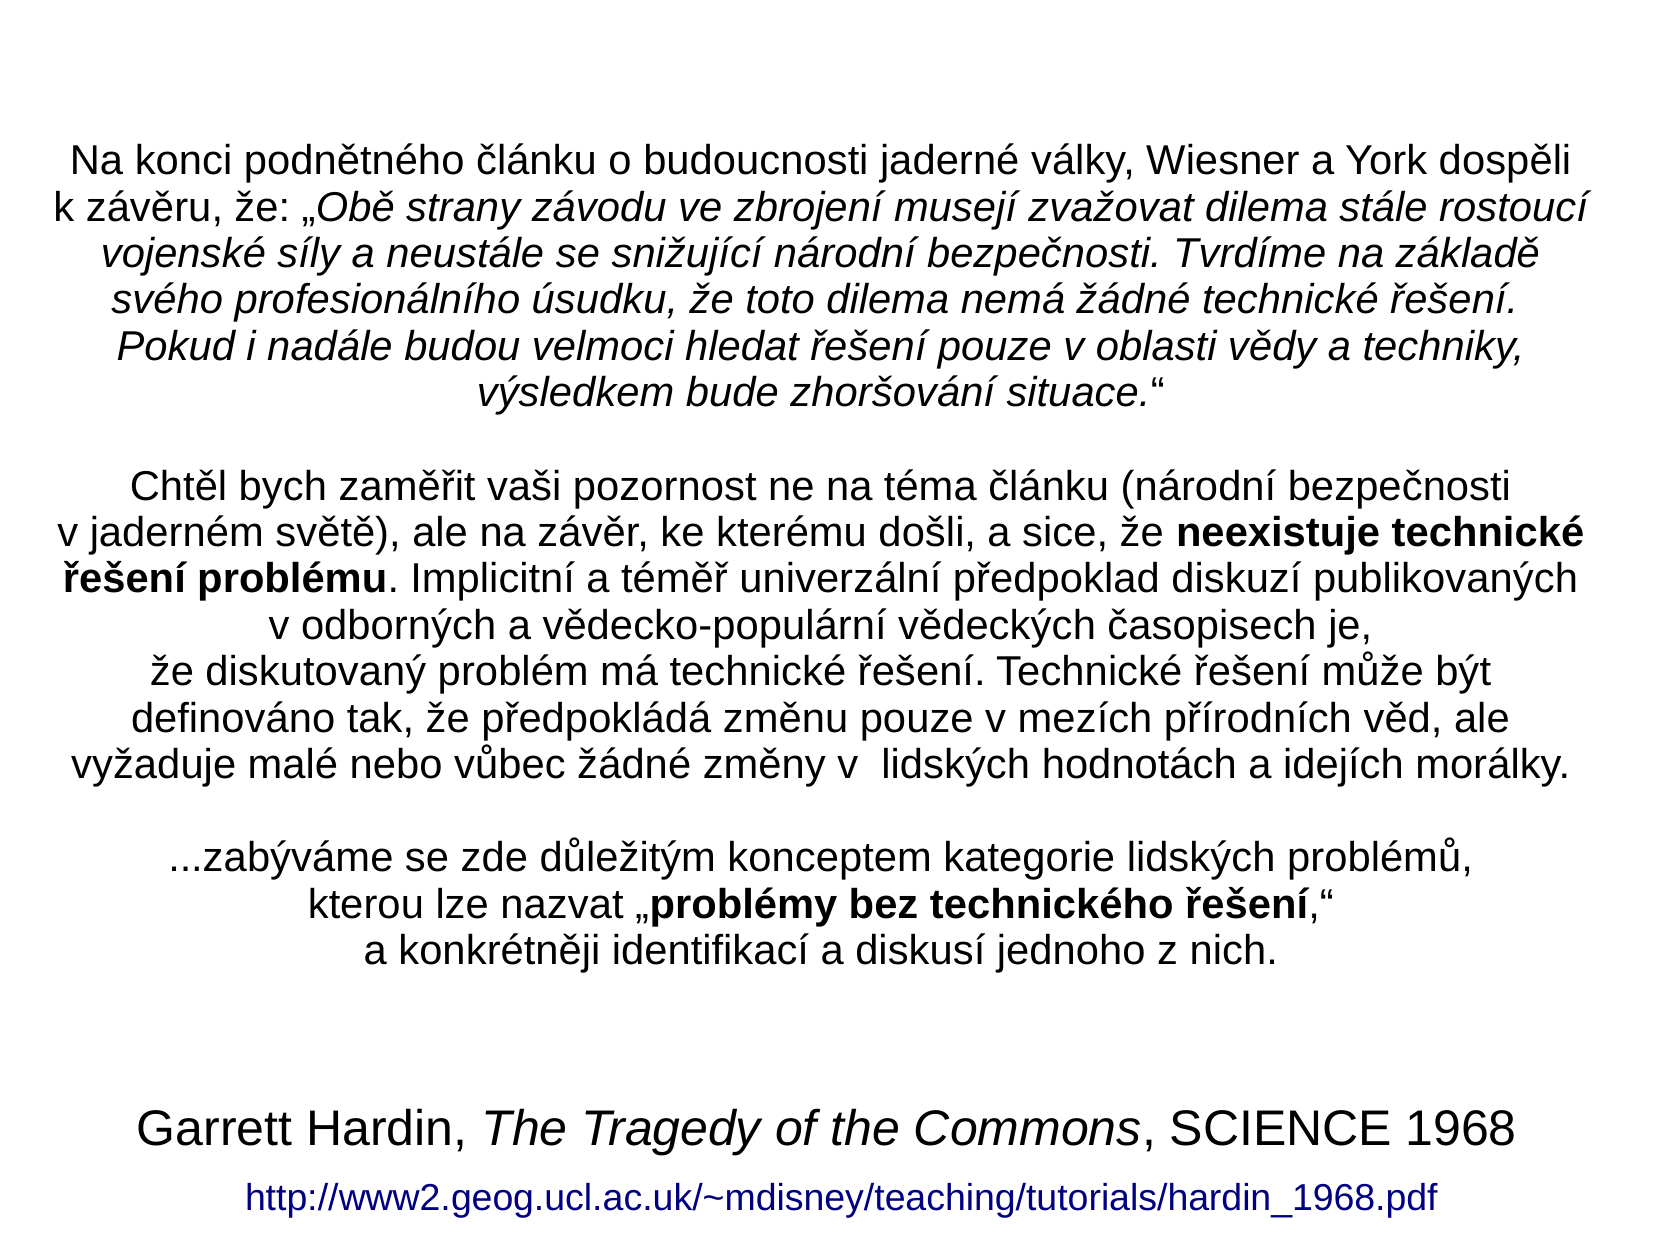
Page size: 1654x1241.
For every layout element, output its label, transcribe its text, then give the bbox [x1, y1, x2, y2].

text_box Na konci podnětného článku o budoucnosti jaderné války, Wiesner a York dospěli k závěru, že: „Obě strany závodu ve zbrojení musejí zvažovat dilema stále rostoucí vojenské síly a neustále se snižující národní bezpečnosti. Tvrdíme na základě svého profesionálního úsudku, že toto dilema nemá žádné technické řešení. Pokud i nadále budou velmoci hledat řešení pouze v oblasti vědy a techniky, výsledkem bude zhoršování situace.“ Chtěl bych zaměřit vaši pozornost ne na téma článku (národní bezpečnosti v jaderném světě), ale na závěr, ke kterému došli, a sice, že neexistuje technické řešení problému. Implicitní a téměř univerzální předpoklad diskuzí publikovaných v odborných a vědecko-populární vědeckých časopisech je, že diskutovaný problém má technické řešení. Technické řešení může být definováno tak, že předpokládá změnu pouze v mezích přírodních věd, ale vyžaduje malé nebo vůbec žádné změny v lidských hodnotách a idejích morálky. ...zabýváme se zde důležitým konceptem kategorie lidských problémů, kterou lze nazvat „problémy bez technického řešení,“ a konkrétněji identifikací a diskusí jednoho z nich. [47, 81, 1595, 1029]
text_box http://www2.geog.ucl.ac.uk/~mdisney/teaching/tutorials/hardin_1968.pdf [230, 1169, 1453, 1227]
subtitle Garrett Hardin, The Tragedy of the Commons, SCIENCE 1968 [82, 1051, 1571, 1205]
